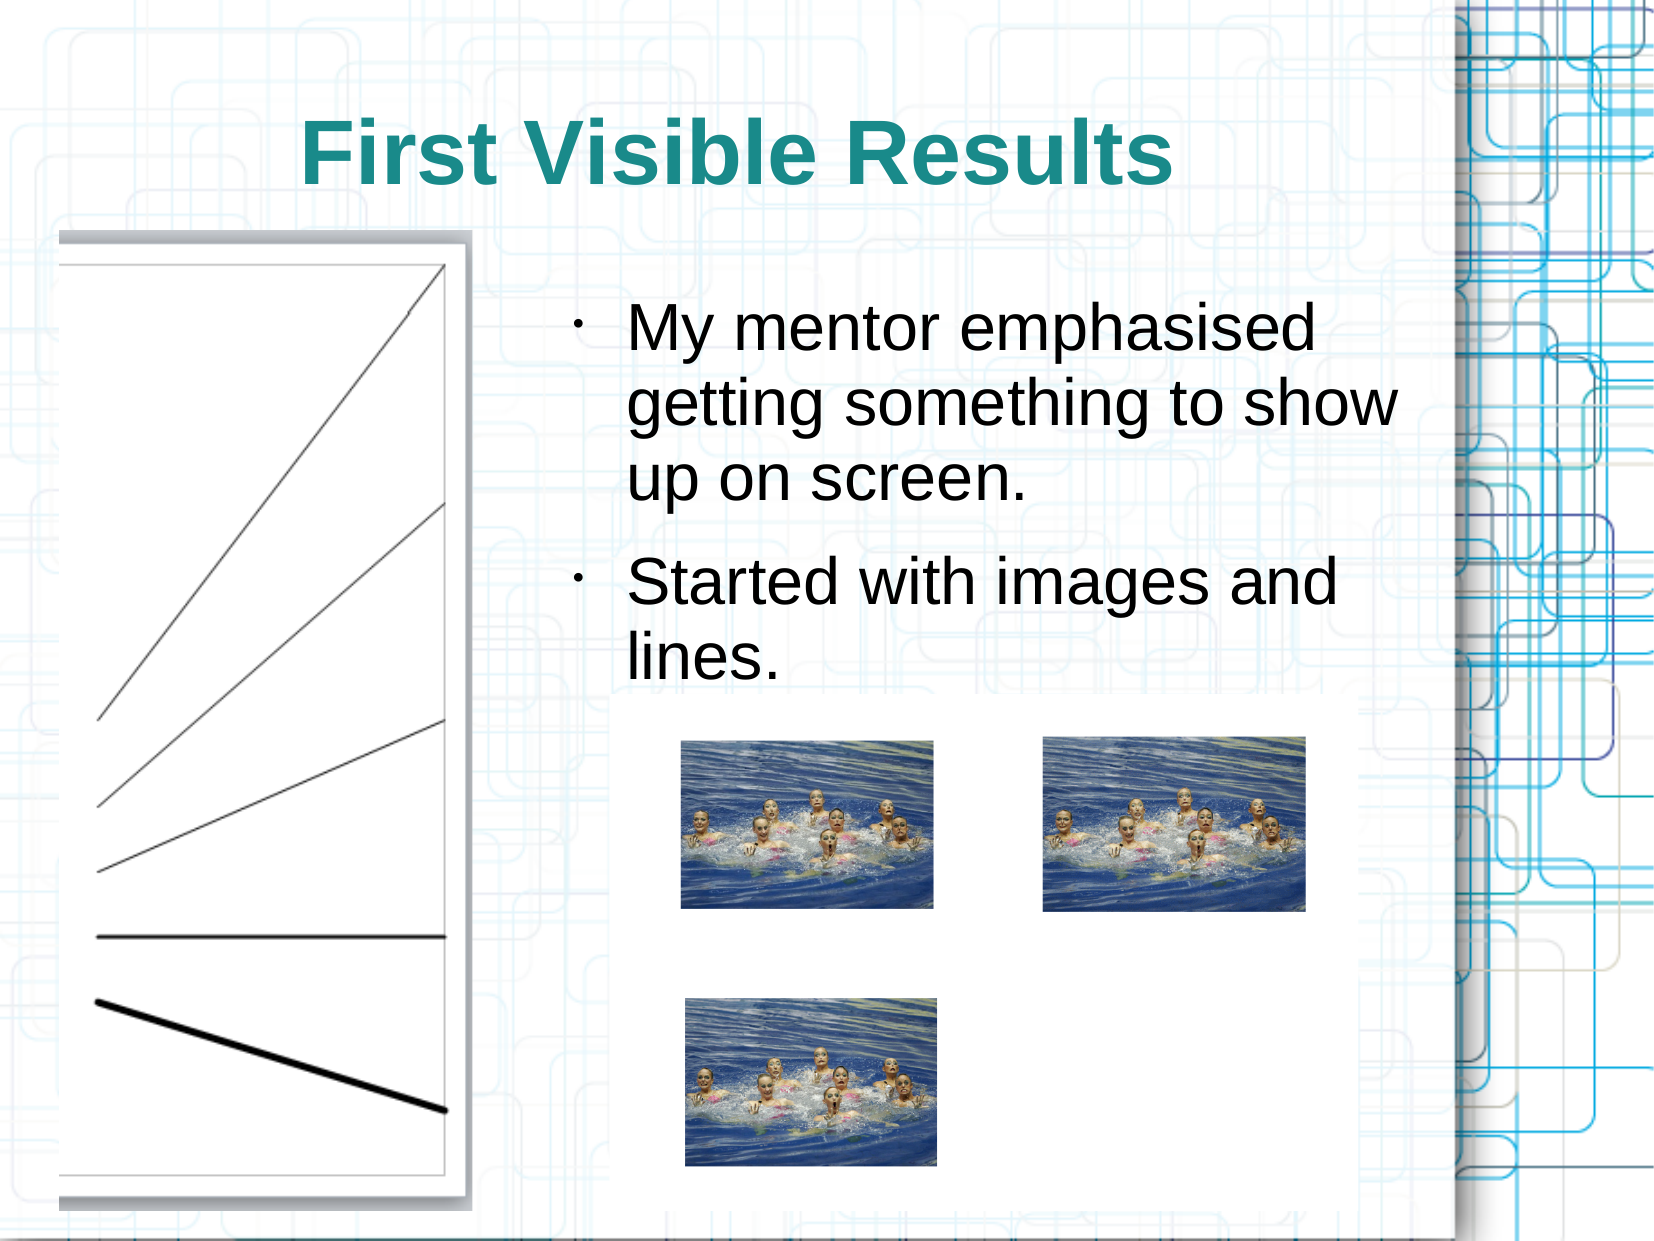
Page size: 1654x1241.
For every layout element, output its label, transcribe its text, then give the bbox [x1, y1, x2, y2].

title First Visible Results [59, 49, 1418, 257]
picture [609, 694, 1359, 1211]
list My mentor emphasised getting something to show up on screen. Started with images and lines. [555, 290, 1418, 1241]
picture [0, 0, 1654, 1241]
